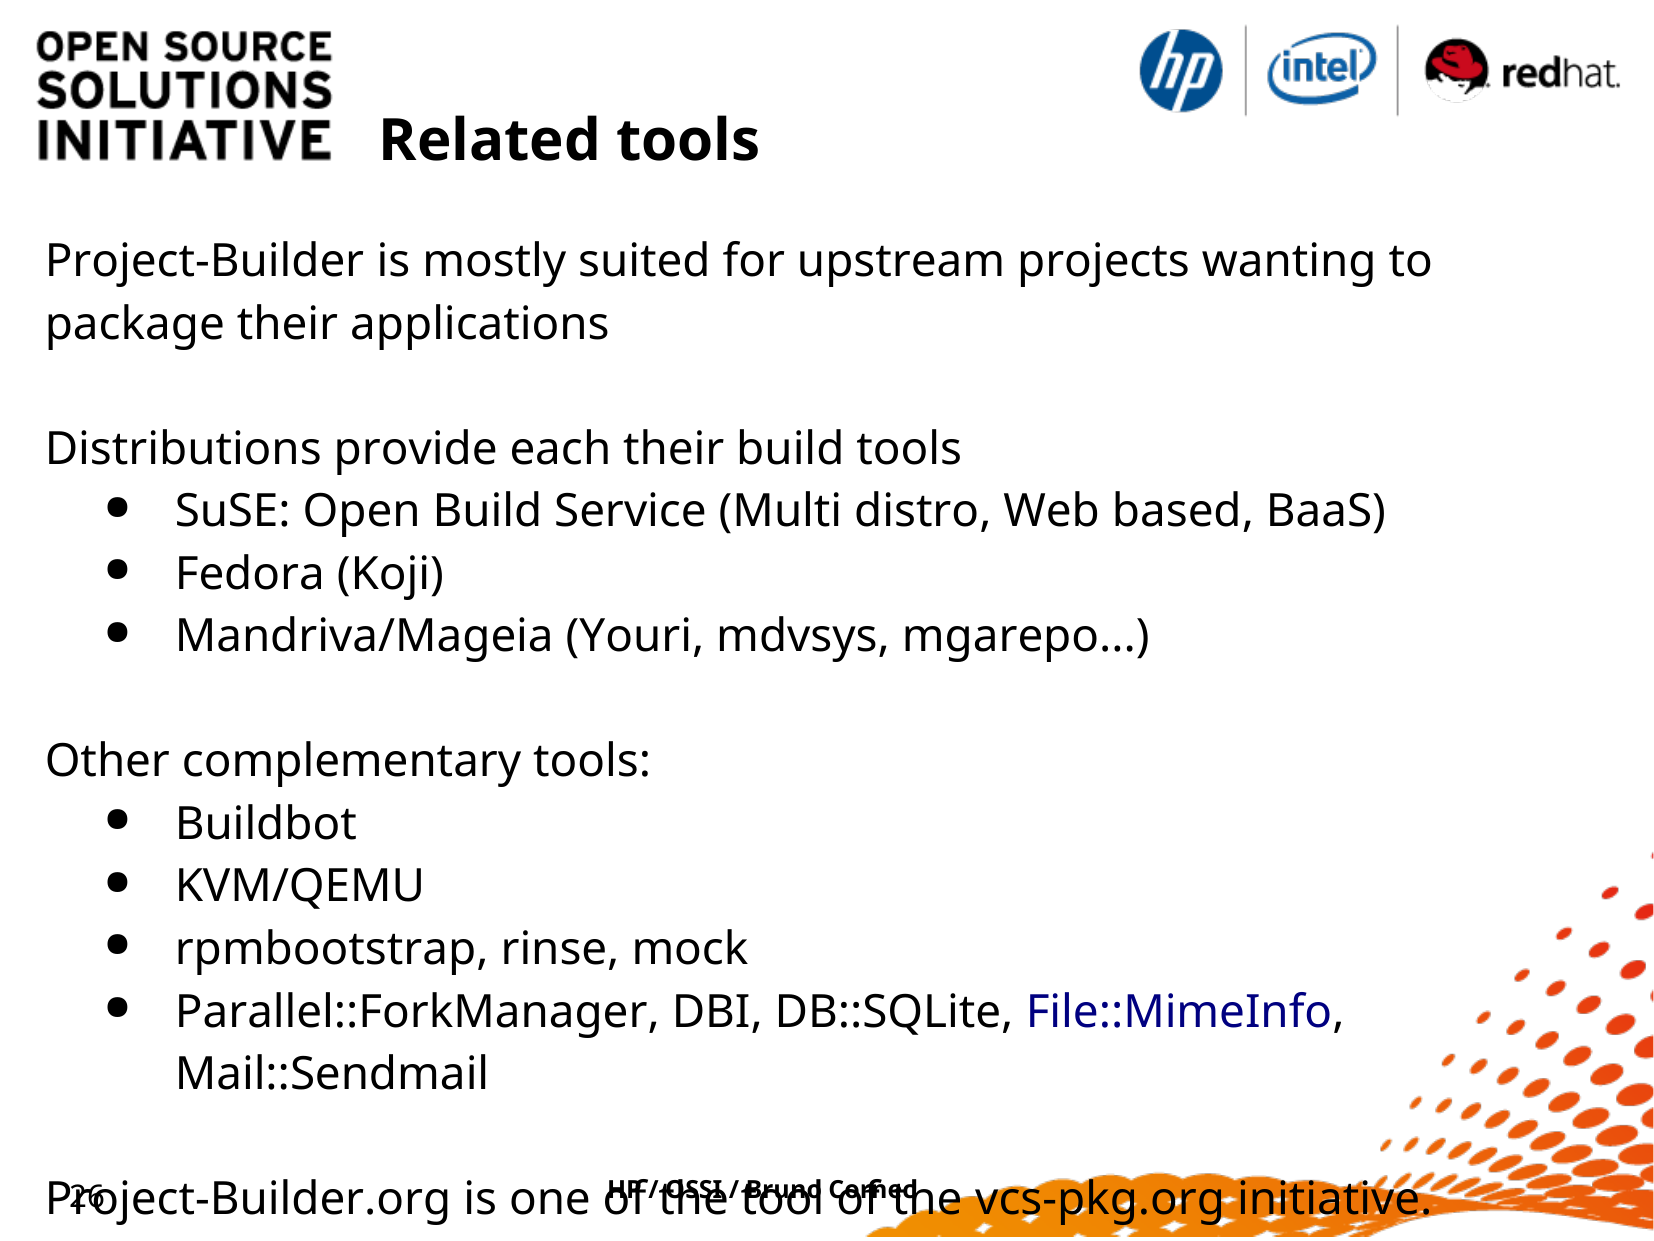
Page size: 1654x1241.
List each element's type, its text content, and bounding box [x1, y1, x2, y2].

title Related tools [378, 59, 1348, 221]
text_box Project-Builder is mostly suited for upstream projects wanting to package their applications Distributions provide each their build tools SuSE: Open Build Service (Multi distro, Web based, BaaS) Fedora (Koji) Mandriva/Mageia (Youri, mdvsys, mgarepo...) Other complementary tools: Buildbot KVM/QEMU rpmbootstrap, rinse, mock Parallel::ForkManager, DBI, DB::SQLite, File::MimeInfo, Mail::Sendmail Project-Builder.org is one of the tool of the vcs-pkg.org initiative. [44, 227, 1624, 1148]
picture [0, 0, 1654, 1237]
